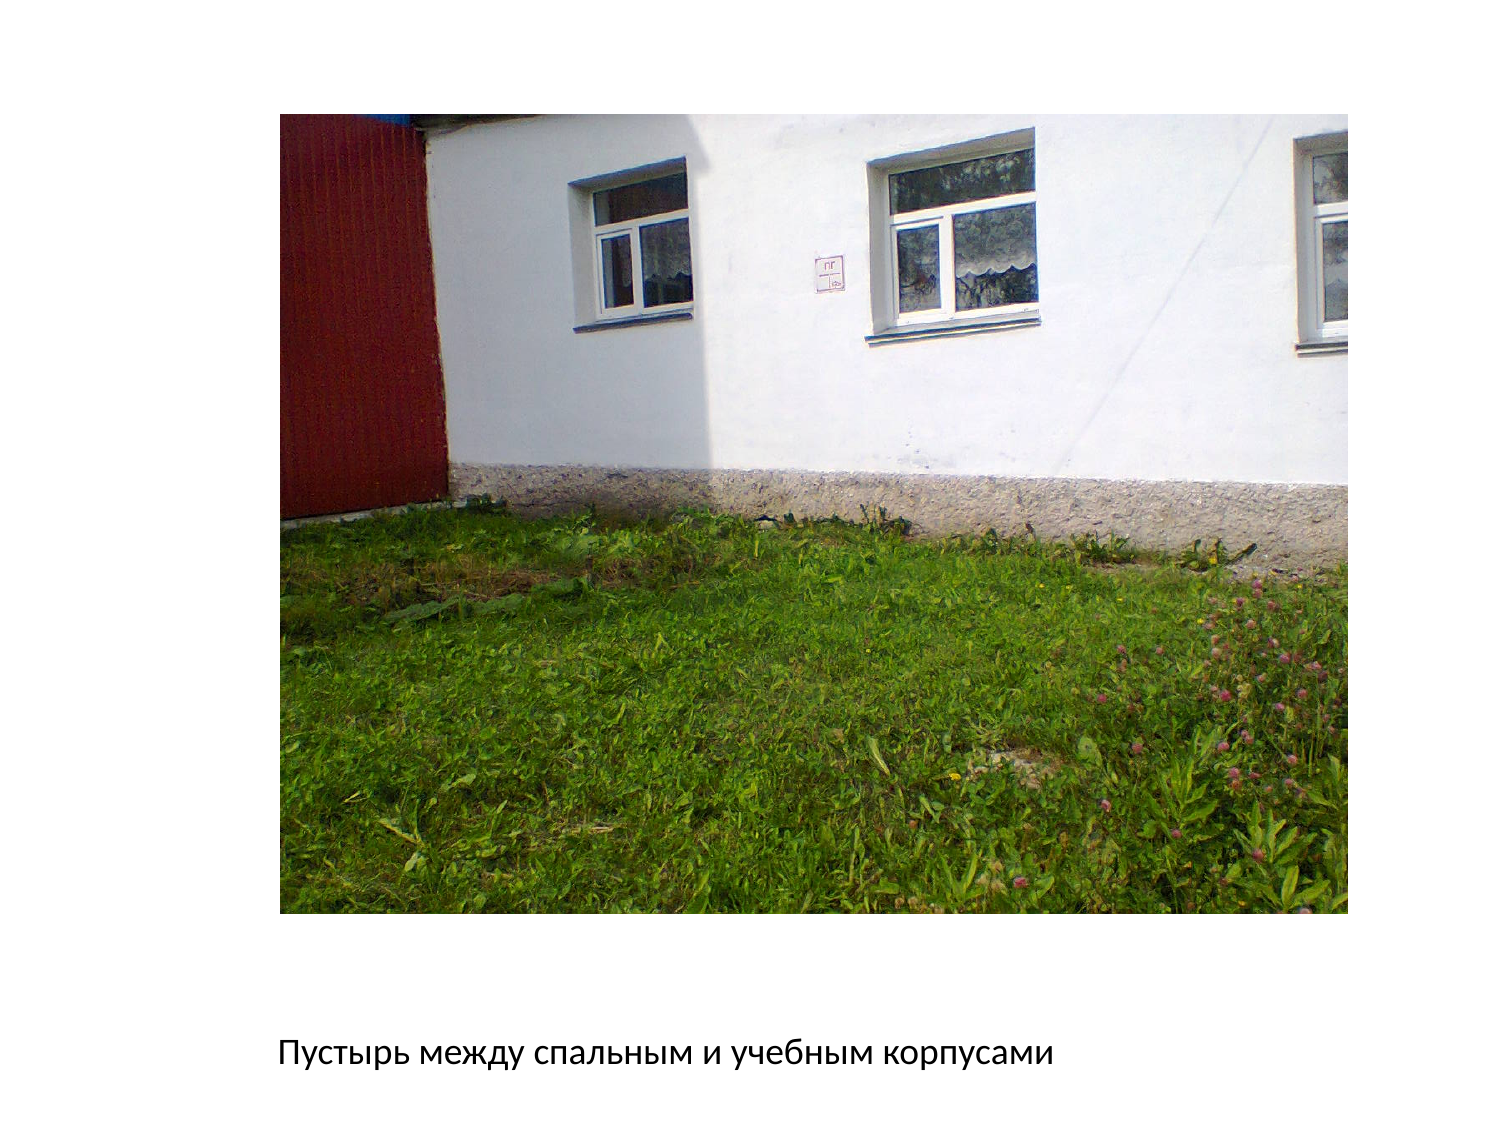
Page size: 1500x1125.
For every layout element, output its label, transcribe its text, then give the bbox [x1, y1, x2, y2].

text_box Пустырь между спальным и учебным корпусами [262, 1019, 1070, 1080]
picture [280, 114, 1348, 915]
